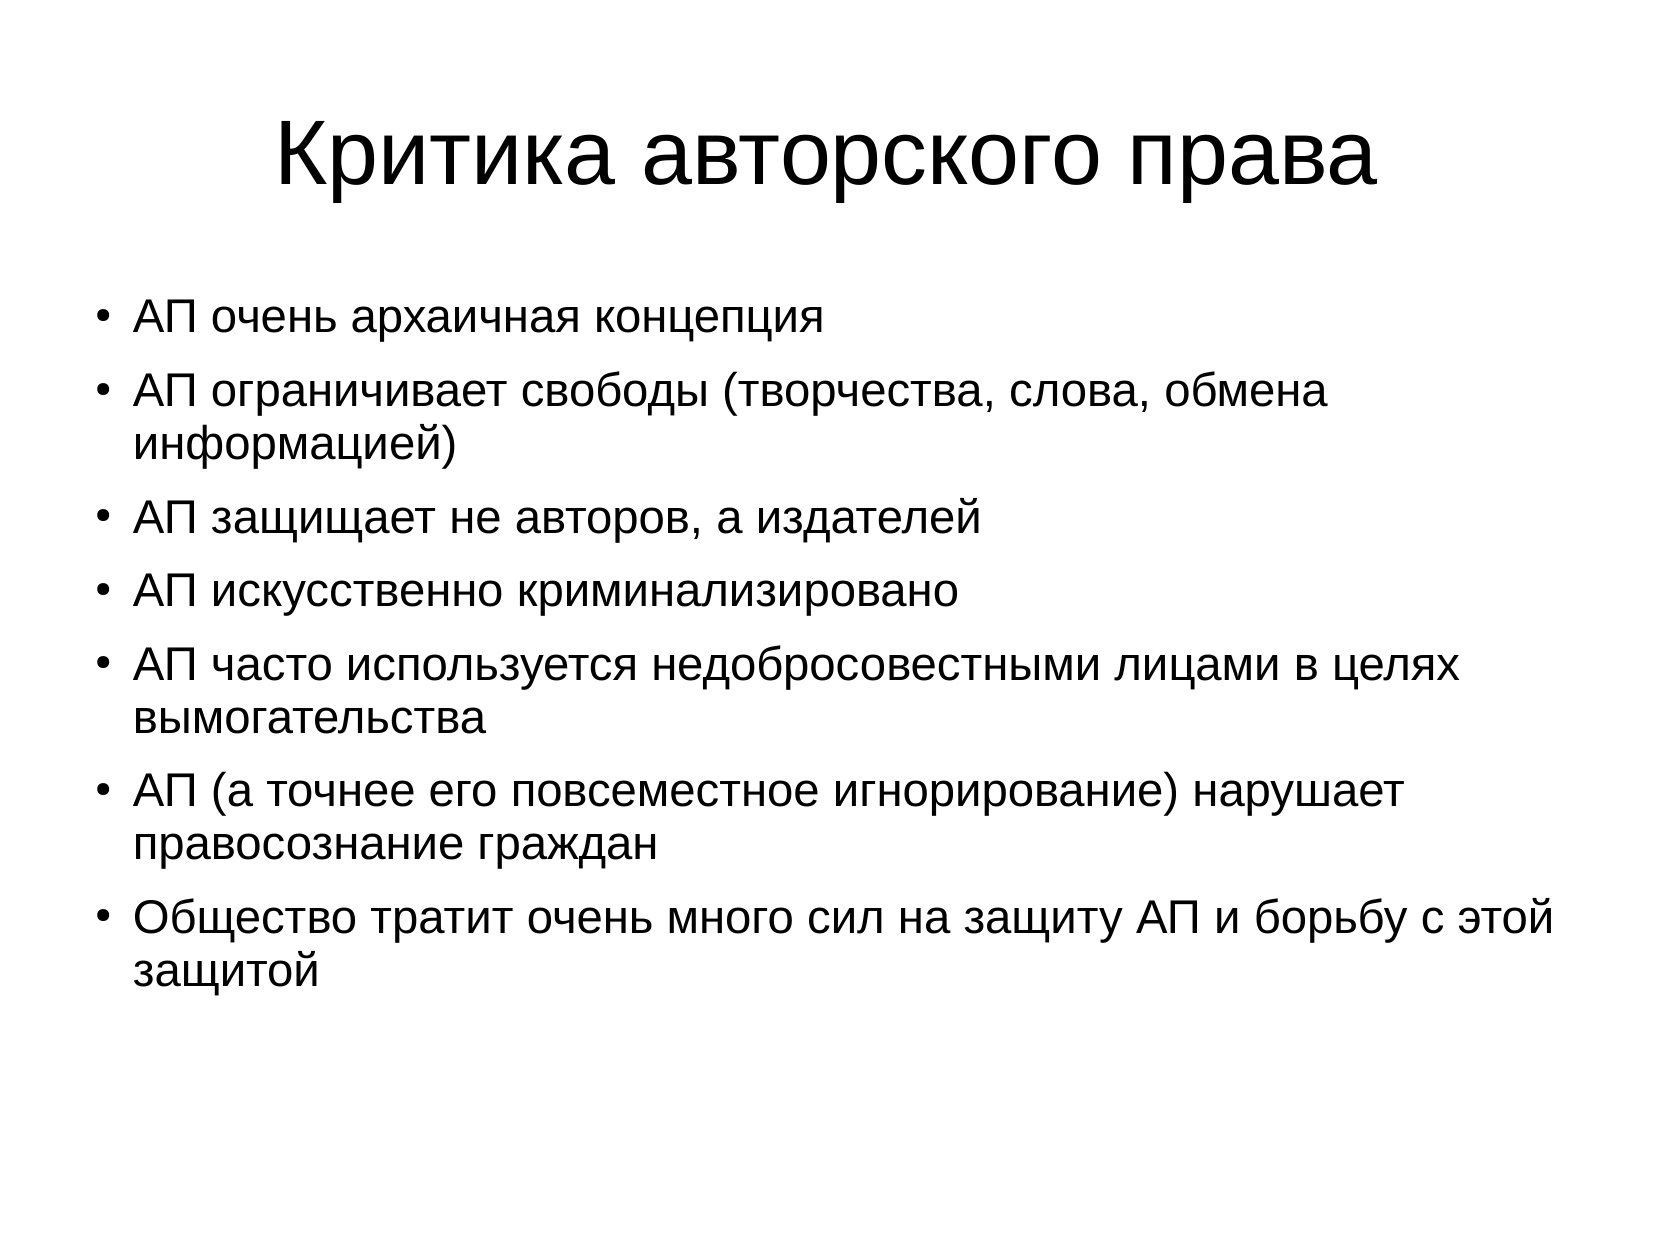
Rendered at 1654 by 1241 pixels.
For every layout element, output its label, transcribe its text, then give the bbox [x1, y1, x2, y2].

list АП очень архаичная концепция АП ограничивает свободы (творчества, слова, обмена информацией) АП защищает не авторов, а издателей АП искусственно криминализировано АП часто используется недобросовестными лицами в целях вымогательства АП (а точнее его повсеместное игнорирование) нарушает правосознание граждан Общество тратит очень много сил на защиту АП и борьбу с этой защитой [82, 290, 1571, 1010]
title Критика авторского права [82, 49, 1571, 257]
